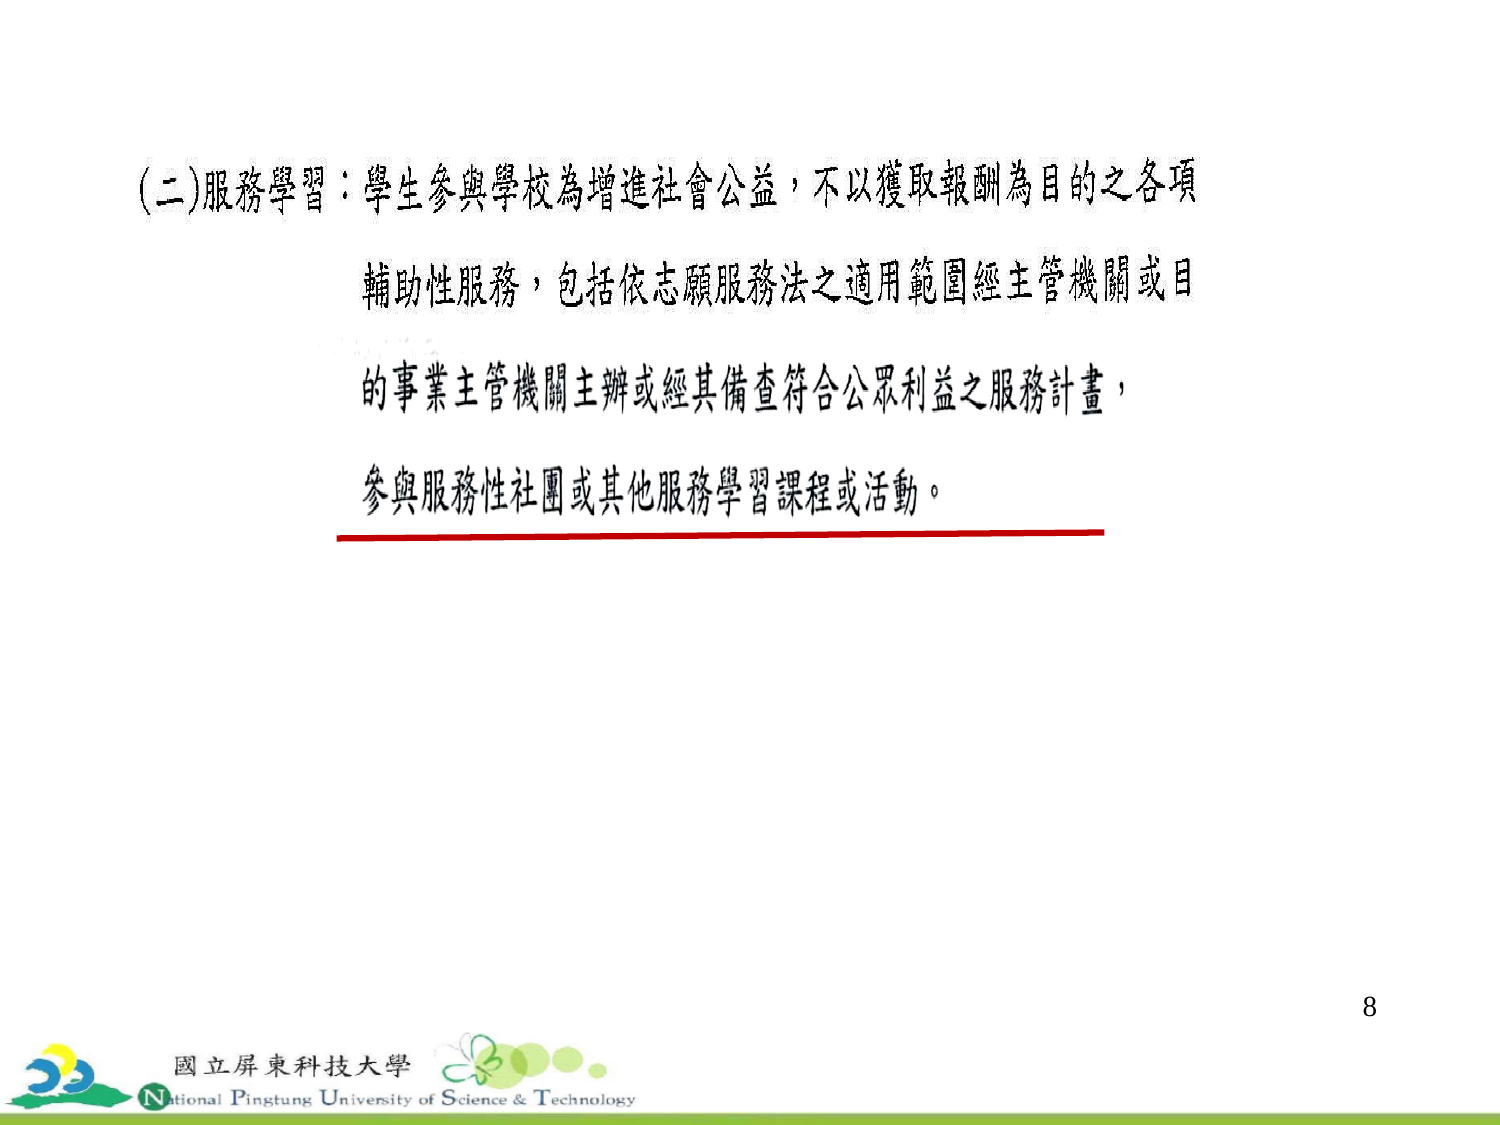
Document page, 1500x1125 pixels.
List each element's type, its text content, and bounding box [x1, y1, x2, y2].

picture [112, 149, 1294, 534]
text_box <編號> [1347, 979, 1500, 1023]
picture [0, 1023, 1500, 1125]
